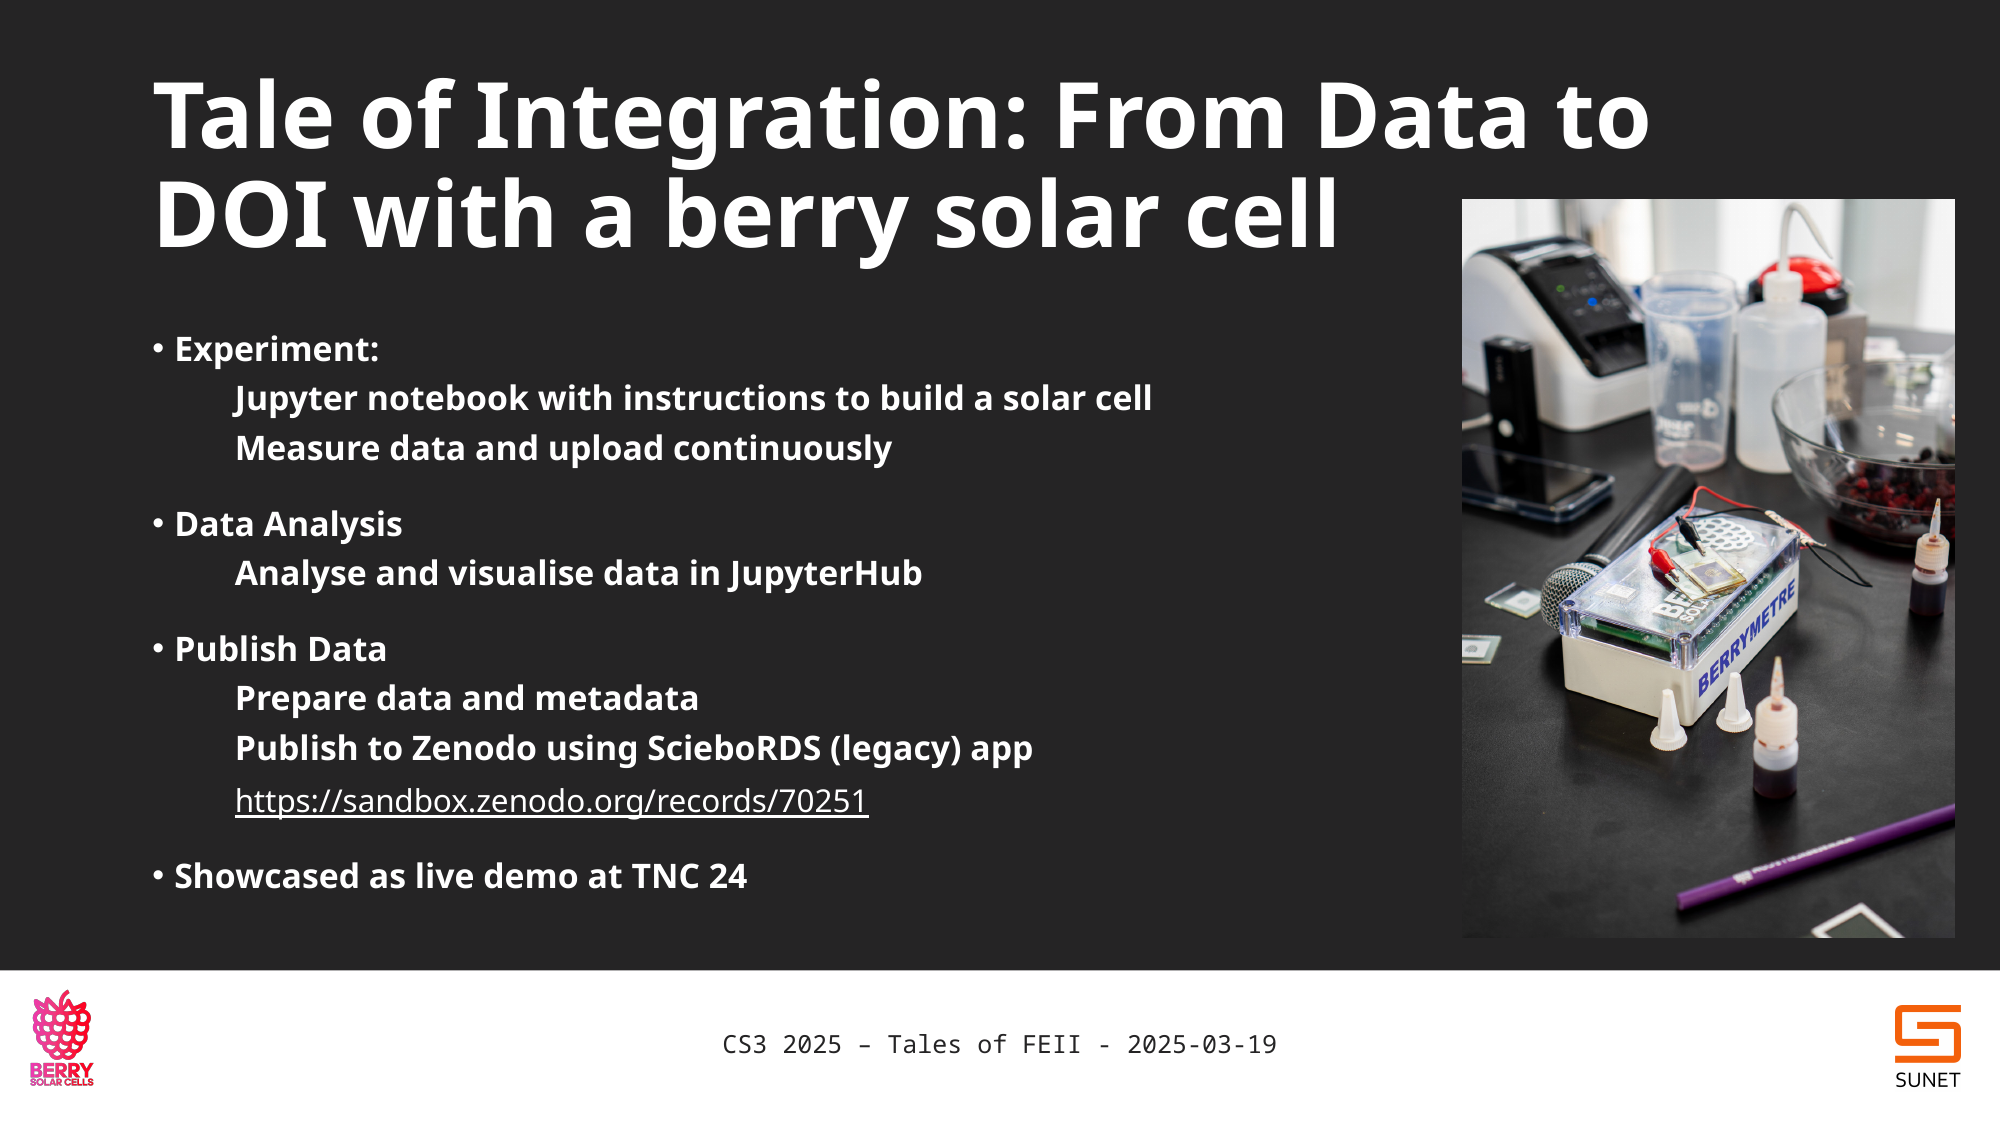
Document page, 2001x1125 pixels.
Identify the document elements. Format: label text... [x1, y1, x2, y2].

picture [1895, 1005, 1961, 1092]
list CS3 2025 – Tales of FEII - 2025-03-19 [249, 1024, 1750, 1070]
picture [4, 980, 120, 1097]
list Experiment: Jupyter notebook with instructions to build a solar cell Measure data and upload continuously Data Analysis Analyse and visualise data in JupyterHub Publish Data Prepare data and metadata Publish to Zenodo using ScieboRDS (legacy) app https://sandbox.zenodo.org/records/70251 Showcased as live demo at TNC 24 [137, 299, 1388, 910]
title Tale of Integration: From Data to DOI with a berry solar cell [137, 59, 1863, 278]
picture [1462, 199, 1955, 938]
